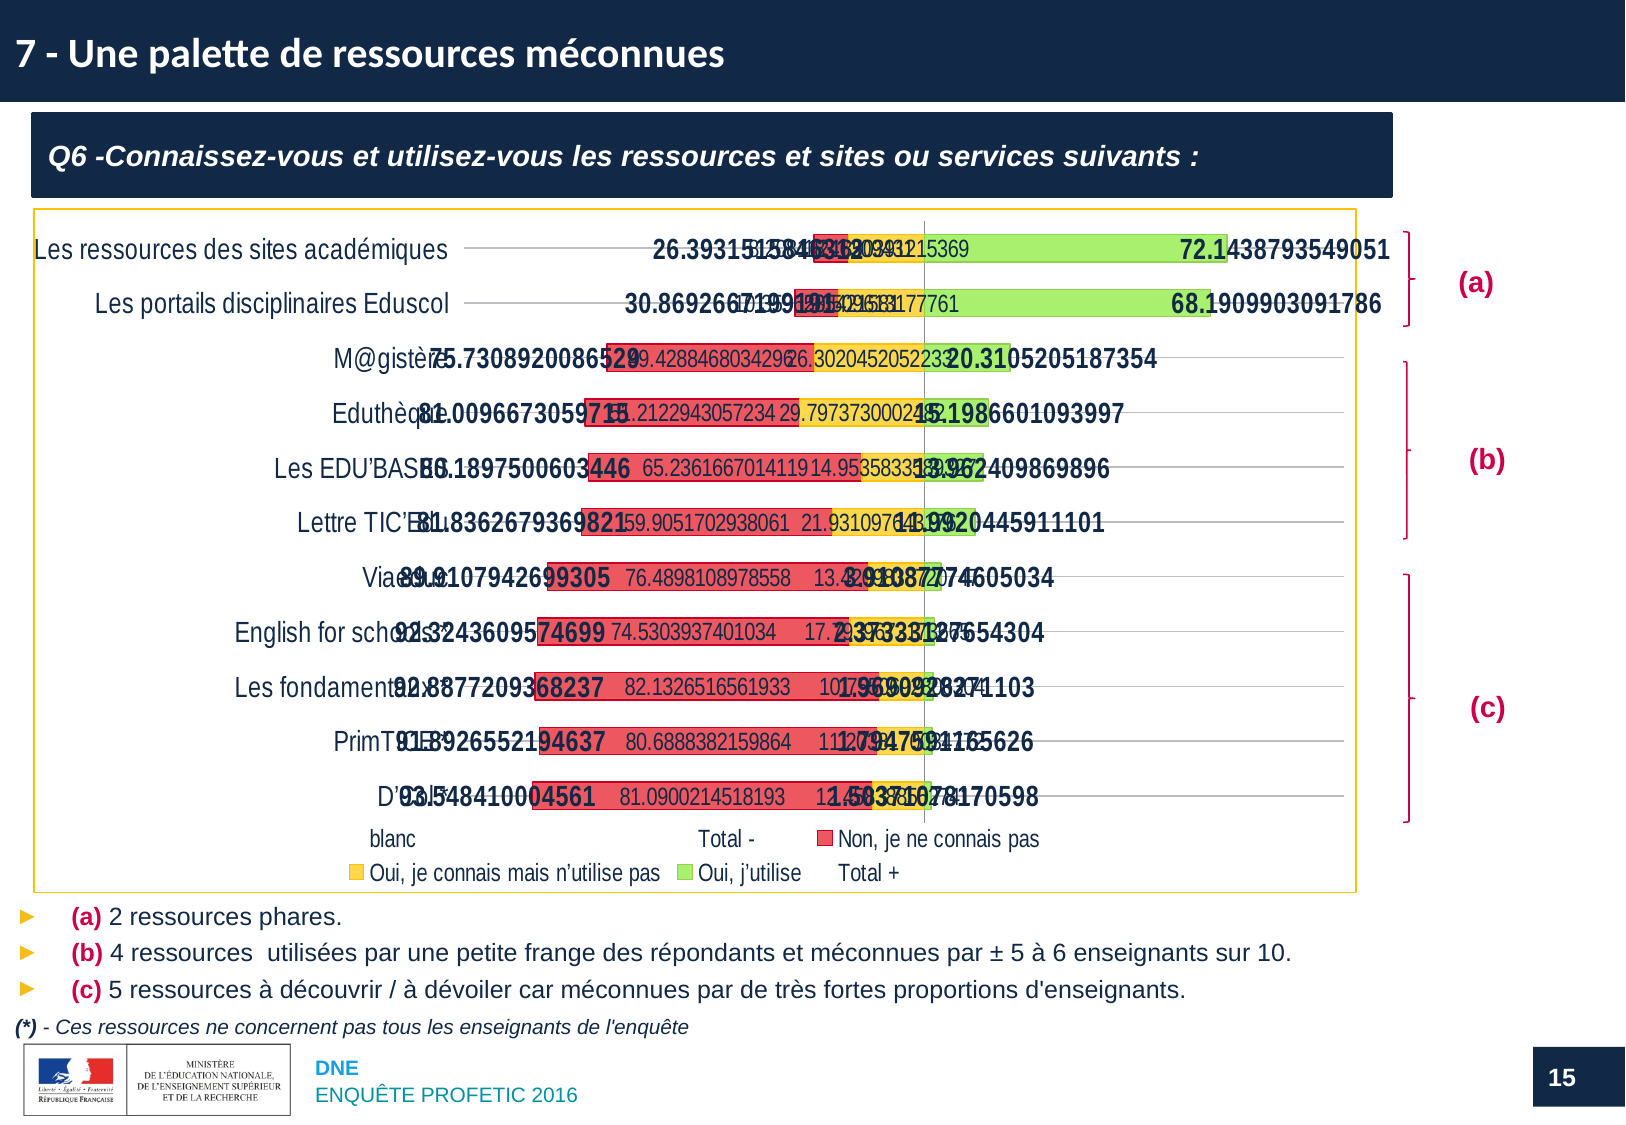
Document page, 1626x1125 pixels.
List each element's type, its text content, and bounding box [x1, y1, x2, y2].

text_box (b) [1453, 432, 1522, 484]
text_box (*) - Ces ressources ne concernent pas tous les enseignants de l'enquête [0, 1006, 714, 1047]
text_box Q6 -Connaissez-vous et utilisez-vous les ressources et sites ou services suivants : [33, 114, 1391, 196]
chart [33, 208, 1392, 894]
text_box (c) [1455, 680, 1522, 732]
text_box 15 [1533, 1046, 1625, 1107]
title 7 - Une palette de ressources méconnues [0, 0, 1625, 102]
text_box (a) [1443, 255, 1510, 306]
list (a) 2 ressources phares. (b) 4 ressources utilisées par une petite frange des répondants et méconnues par ± 5 à 6 enseignants sur 10. (c) 5 ressources à découvrir / à dévoiler car méconnues par de très fortes proportions d'enseignants. [0, 893, 1625, 1012]
